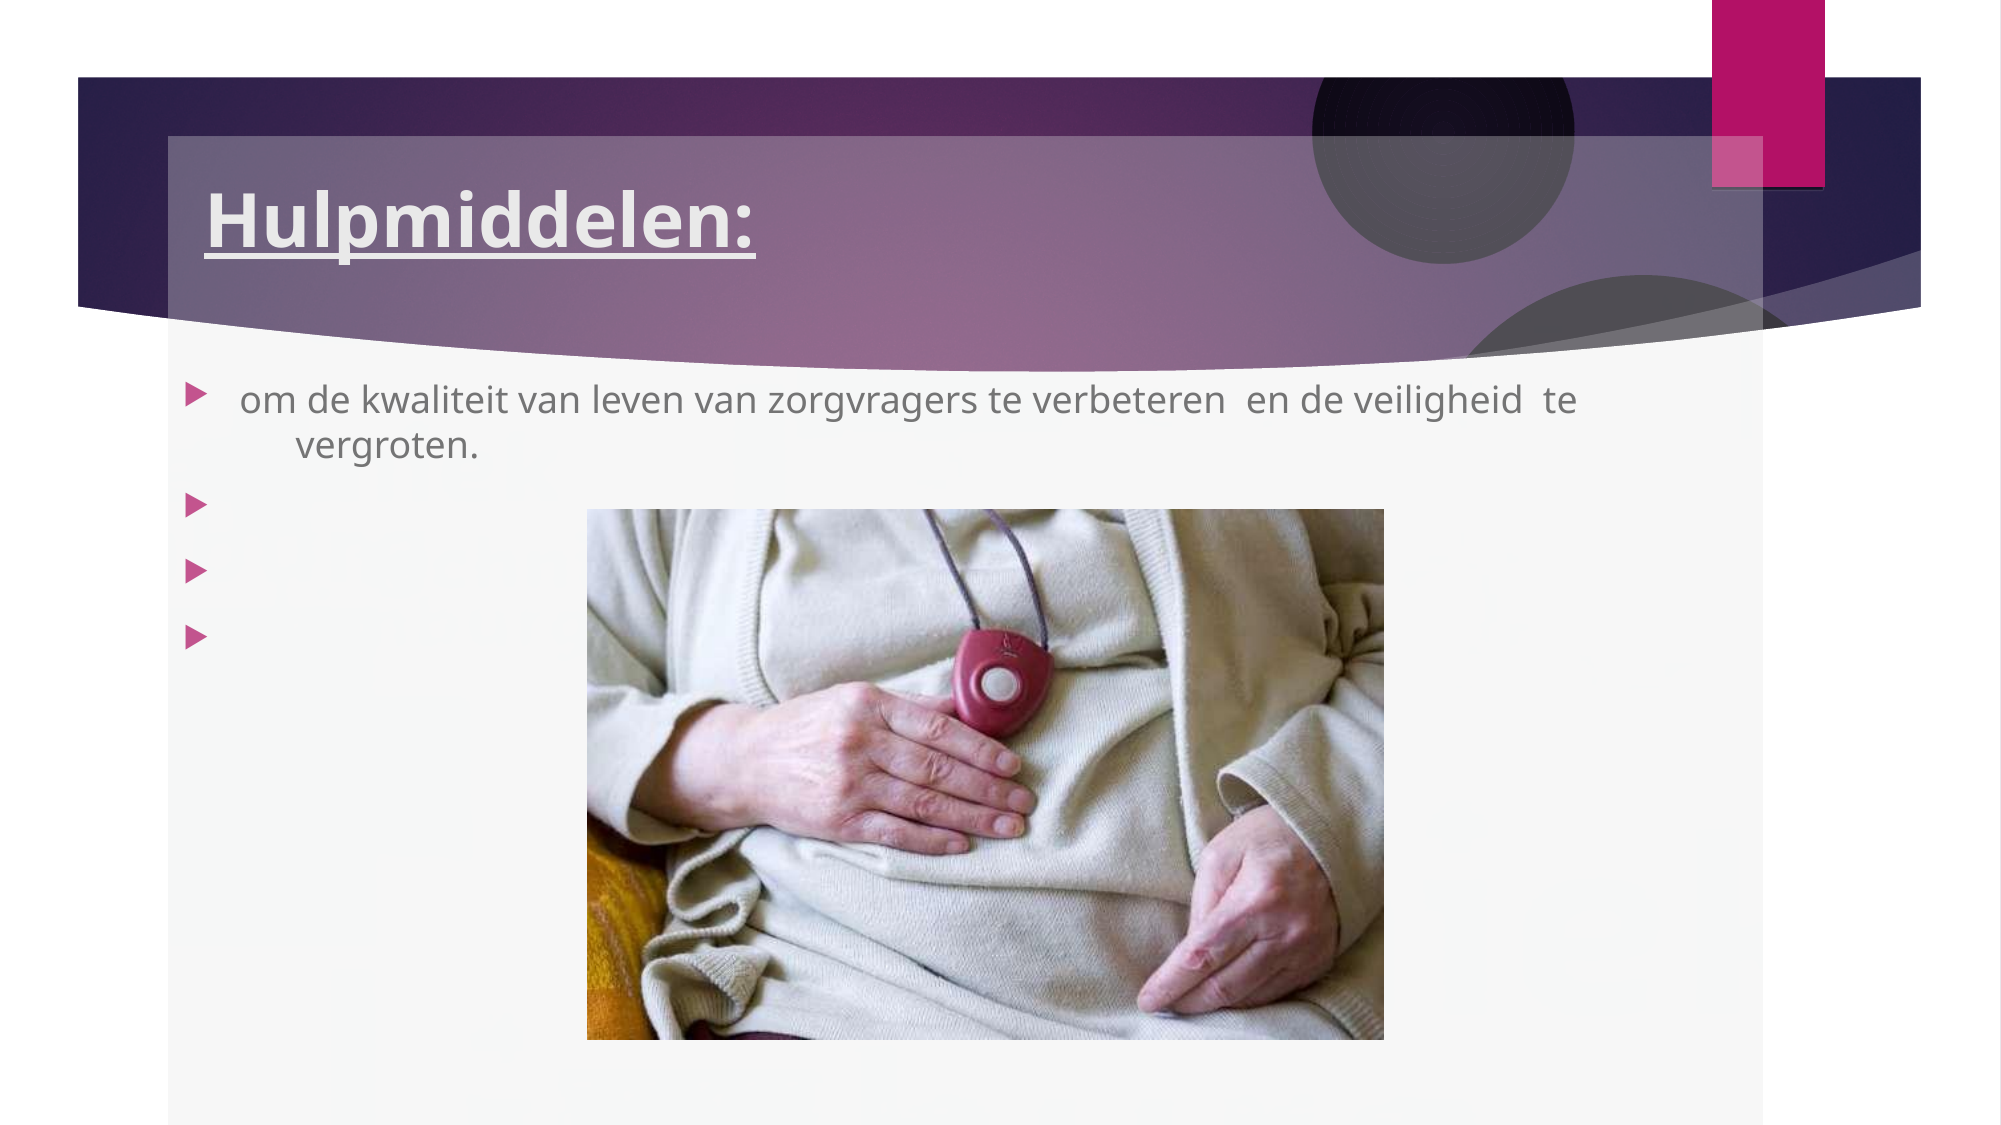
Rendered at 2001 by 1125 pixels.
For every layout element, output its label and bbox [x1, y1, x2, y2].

picture [168, 136, 1763, 1125]
